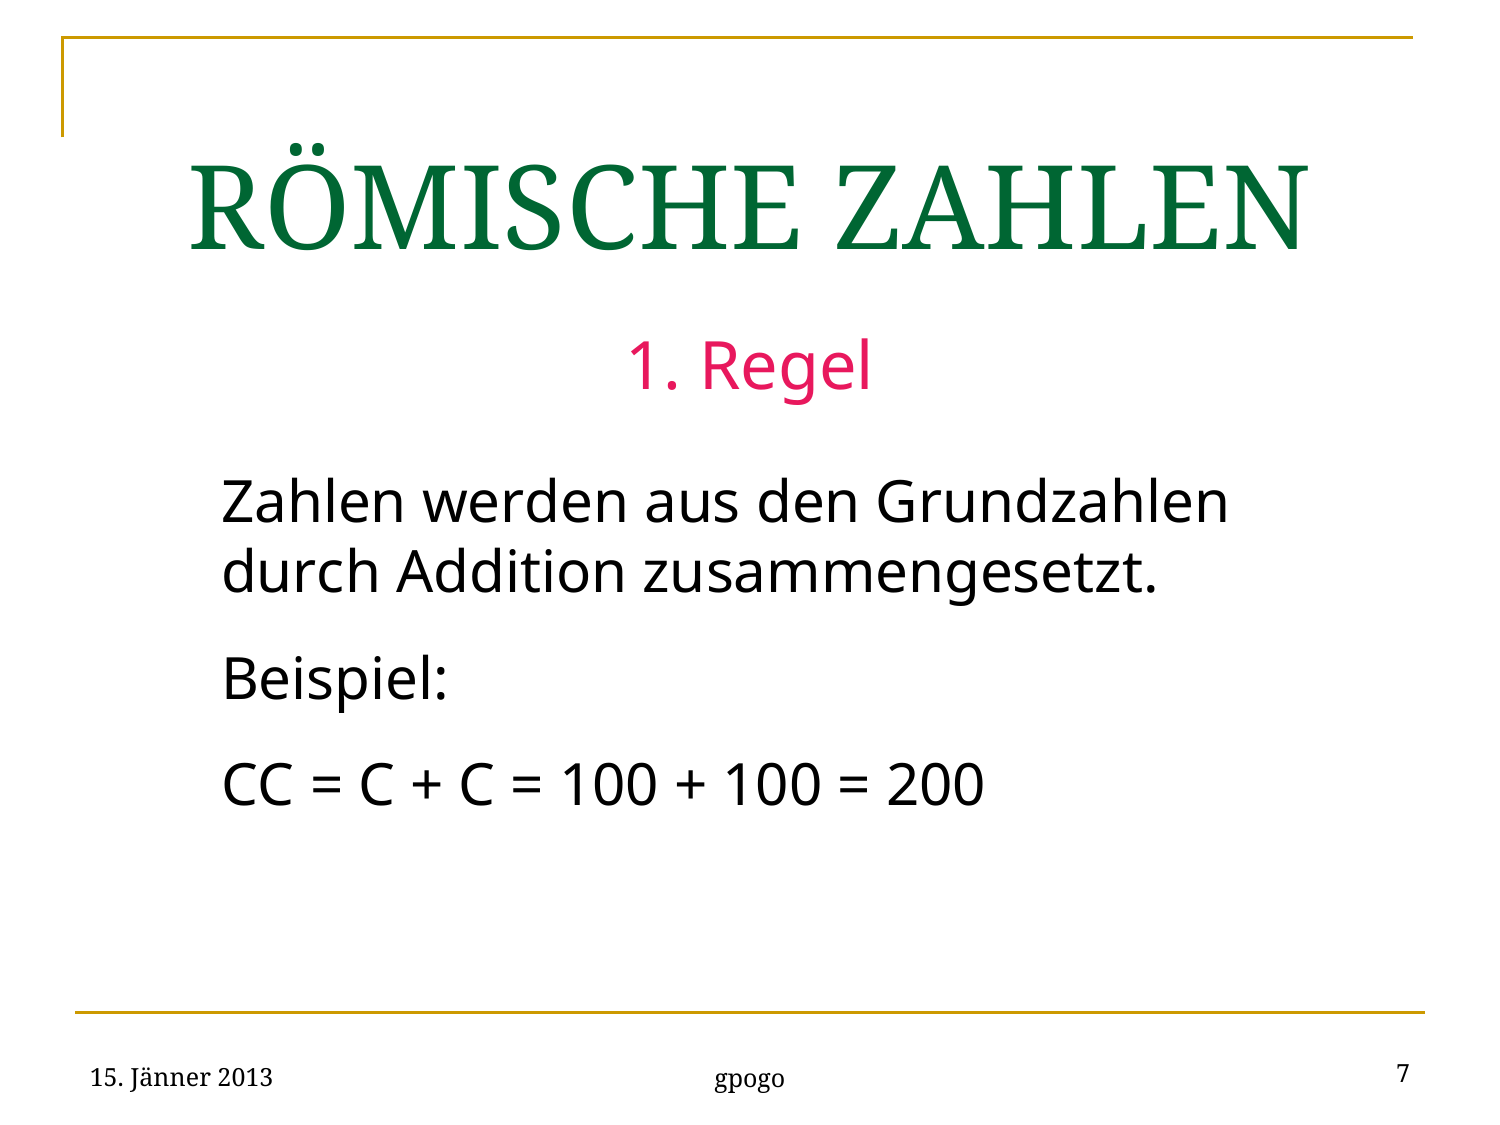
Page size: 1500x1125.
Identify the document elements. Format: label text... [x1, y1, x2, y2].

text_box 1. Regel [437, 315, 1063, 411]
title RÖMISCHE ZAHLEN [141, 82, 1359, 279]
text_box gpogo [512, 1025, 988, 1101]
text_box 15. Jänner 2013 [74, 1024, 426, 1100]
text_box CC = C + C = 100 + 100 = 200 [206, 739, 1294, 826]
text_box Zahlen werden aus den Grundzahlen durch Addition zusammengesetzt. [206, 456, 1294, 612]
text_box Beispiel: [206, 633, 1294, 719]
text_box <Nummer> [1074, 1024, 1426, 1100]
